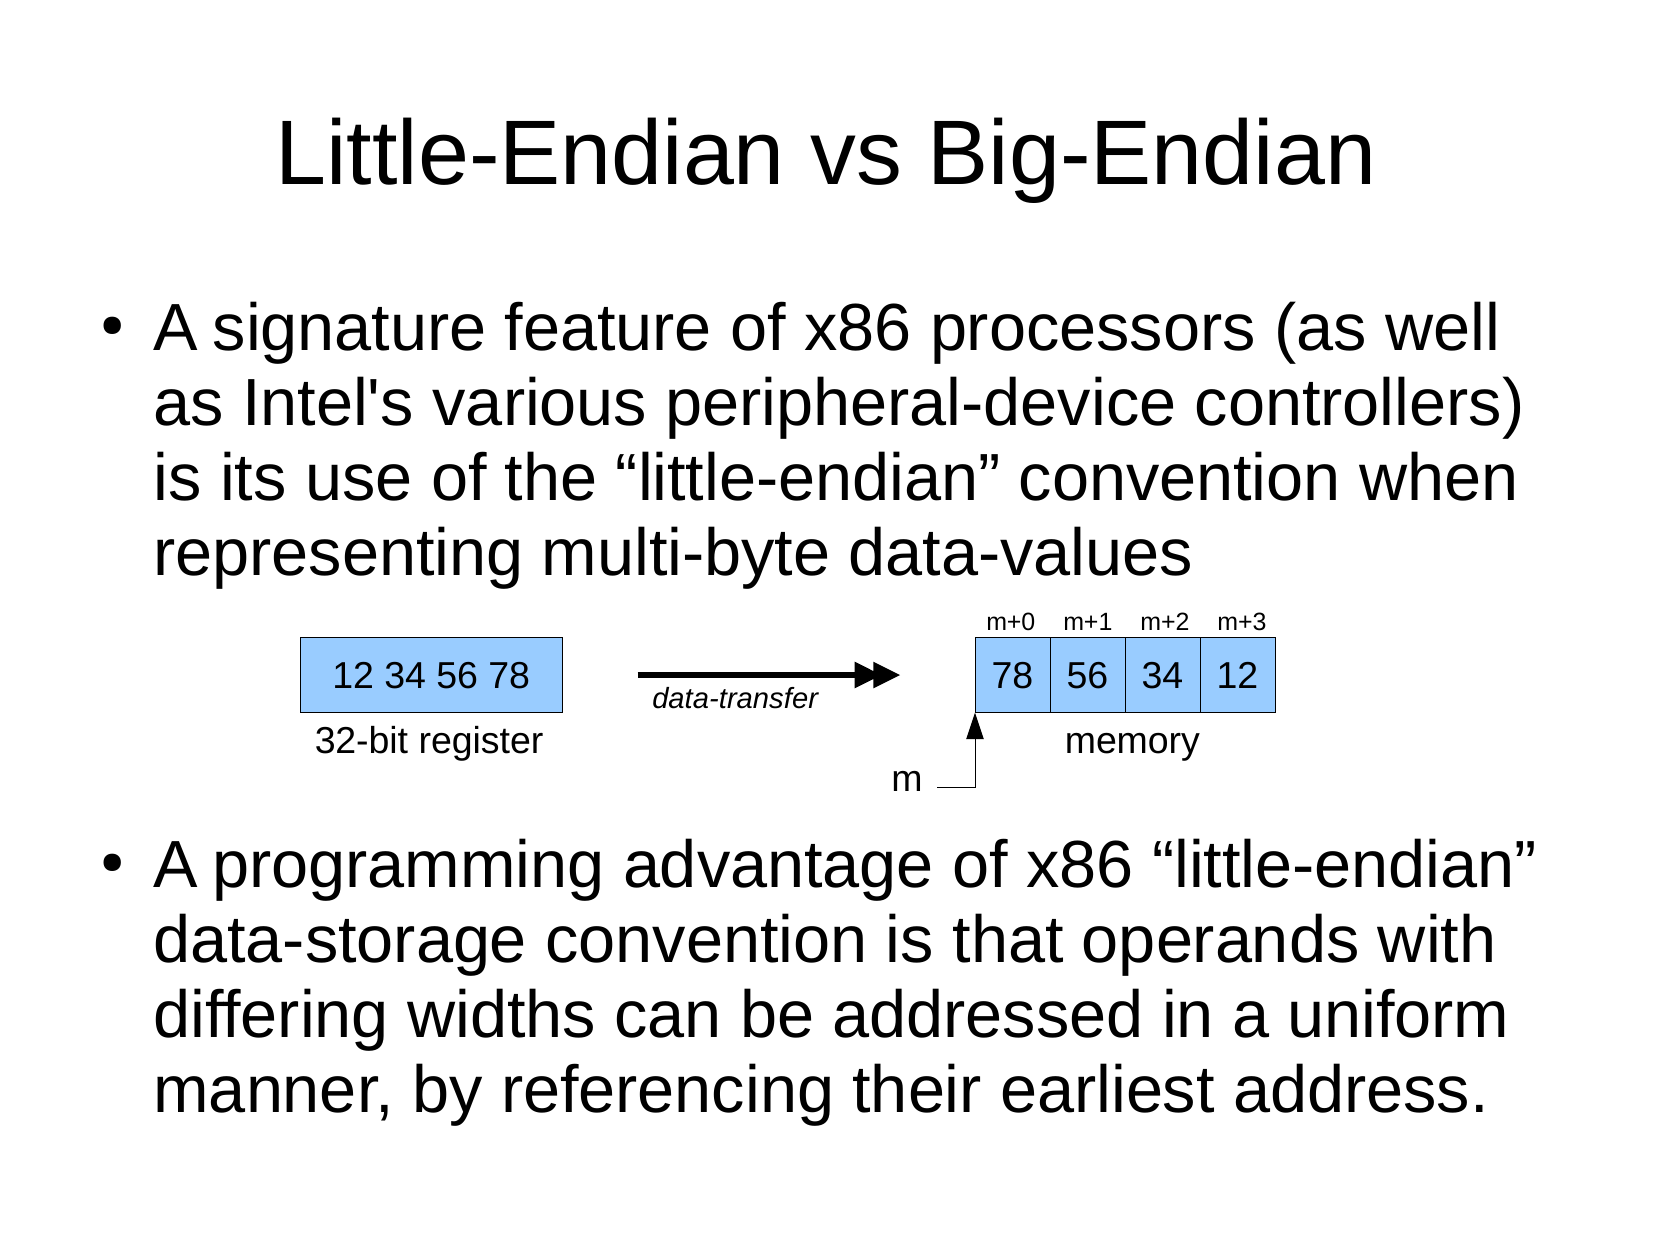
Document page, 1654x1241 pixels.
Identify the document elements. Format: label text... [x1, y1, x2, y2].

list A signature feature of x86 processors (as well as Intel's various peripheral-device controllers) is its use of the “little-endian” convention when representing multi-byte data-values A programming advantage of x86 “little-endian” data-storage convention is that operands with differing widths can be addressed in a uniform manner, by referencing their earliest address. [82, 290, 1571, 1127]
text_box 56 [1050, 643, 1125, 712]
text_box data-transfer [637, 675, 834, 723]
text_box 78 [975, 643, 1050, 713]
text_box 12 34 56 78 [300, 637, 563, 713]
text_box 12 [1200, 643, 1276, 713]
title Little-Endian vs Big-Endian [82, 56, 1571, 250]
text_box m+0 m+1 m+2 m+3 [950, 600, 1283, 643]
text_box m [876, 750, 938, 807]
text_box memory [1050, 712, 1215, 770]
text_box 34 [1125, 643, 1200, 712]
text_box 32-bit register [300, 712, 559, 788]
